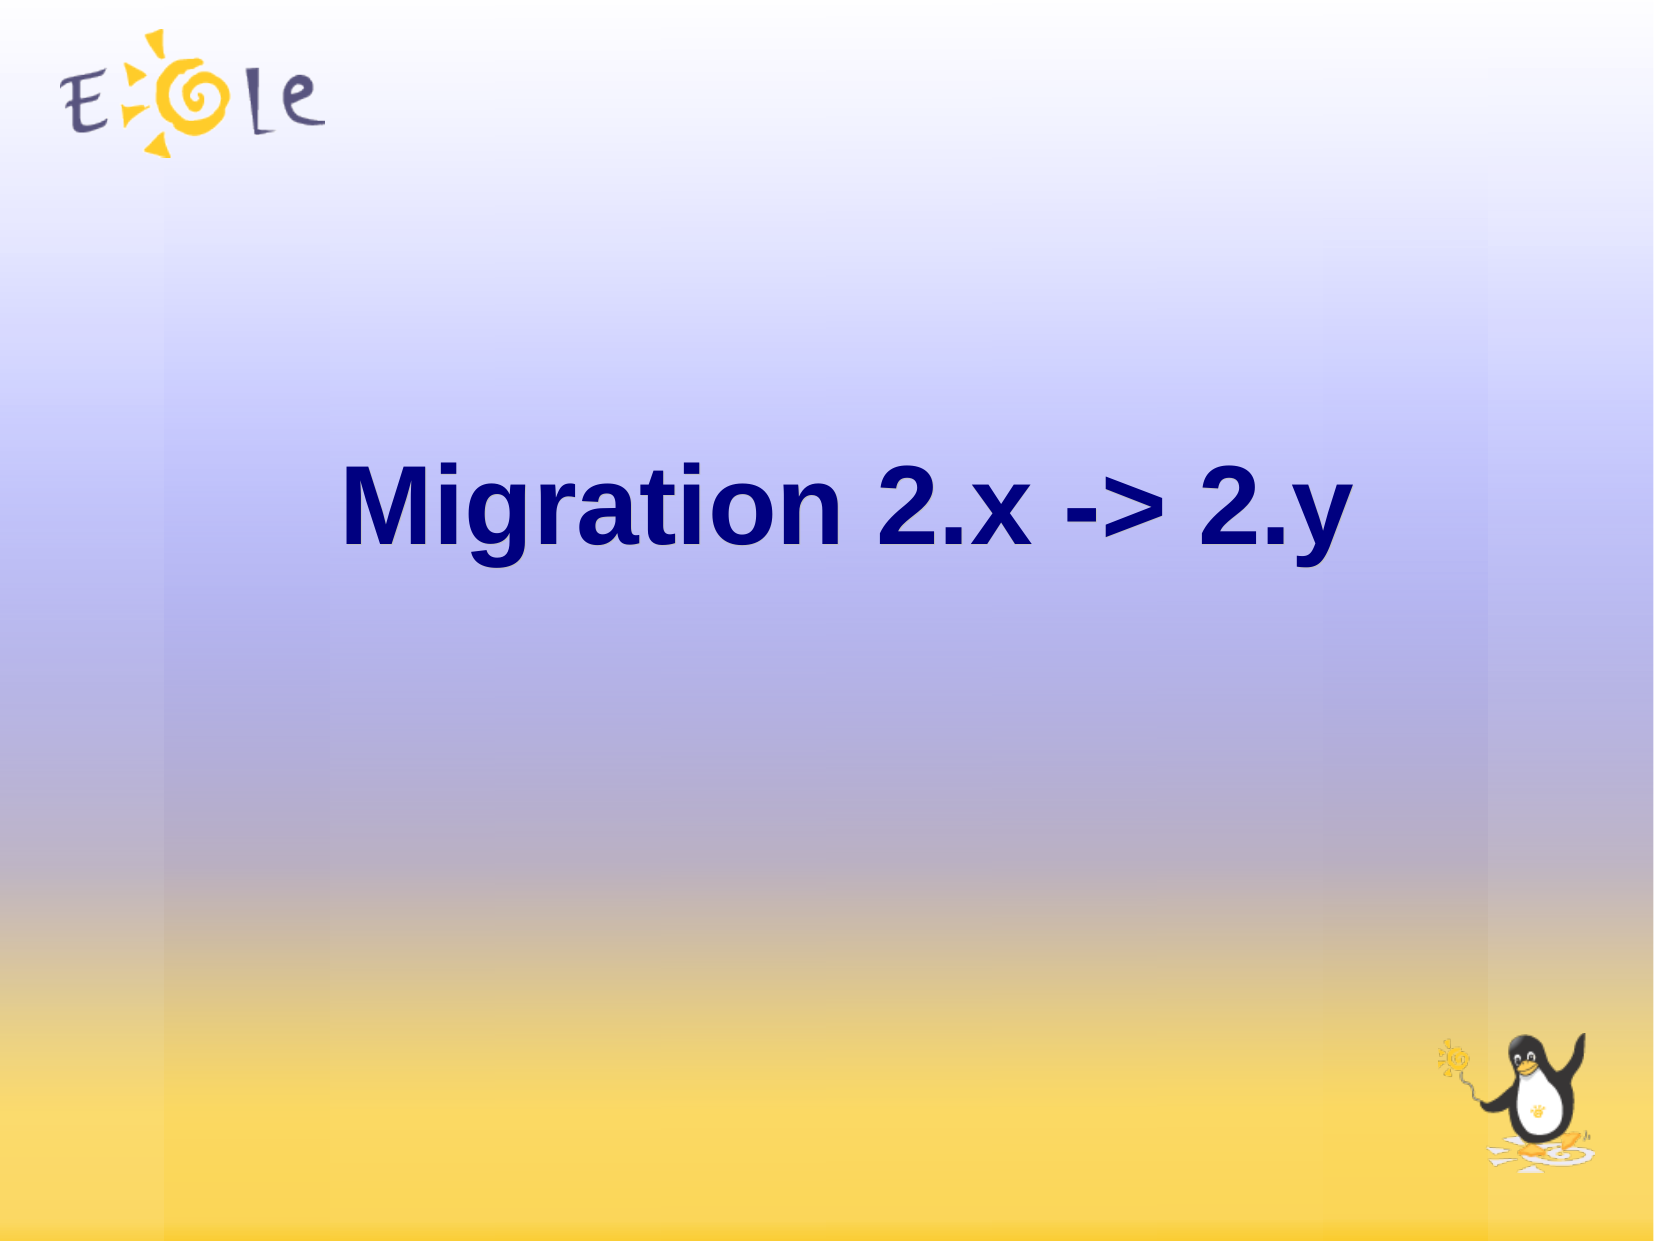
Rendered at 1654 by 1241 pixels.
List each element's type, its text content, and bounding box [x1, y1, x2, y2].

picture [0, 0, 1654, 1241]
text_box Migration 2.x -> 2.y [324, 435, 1371, 580]
